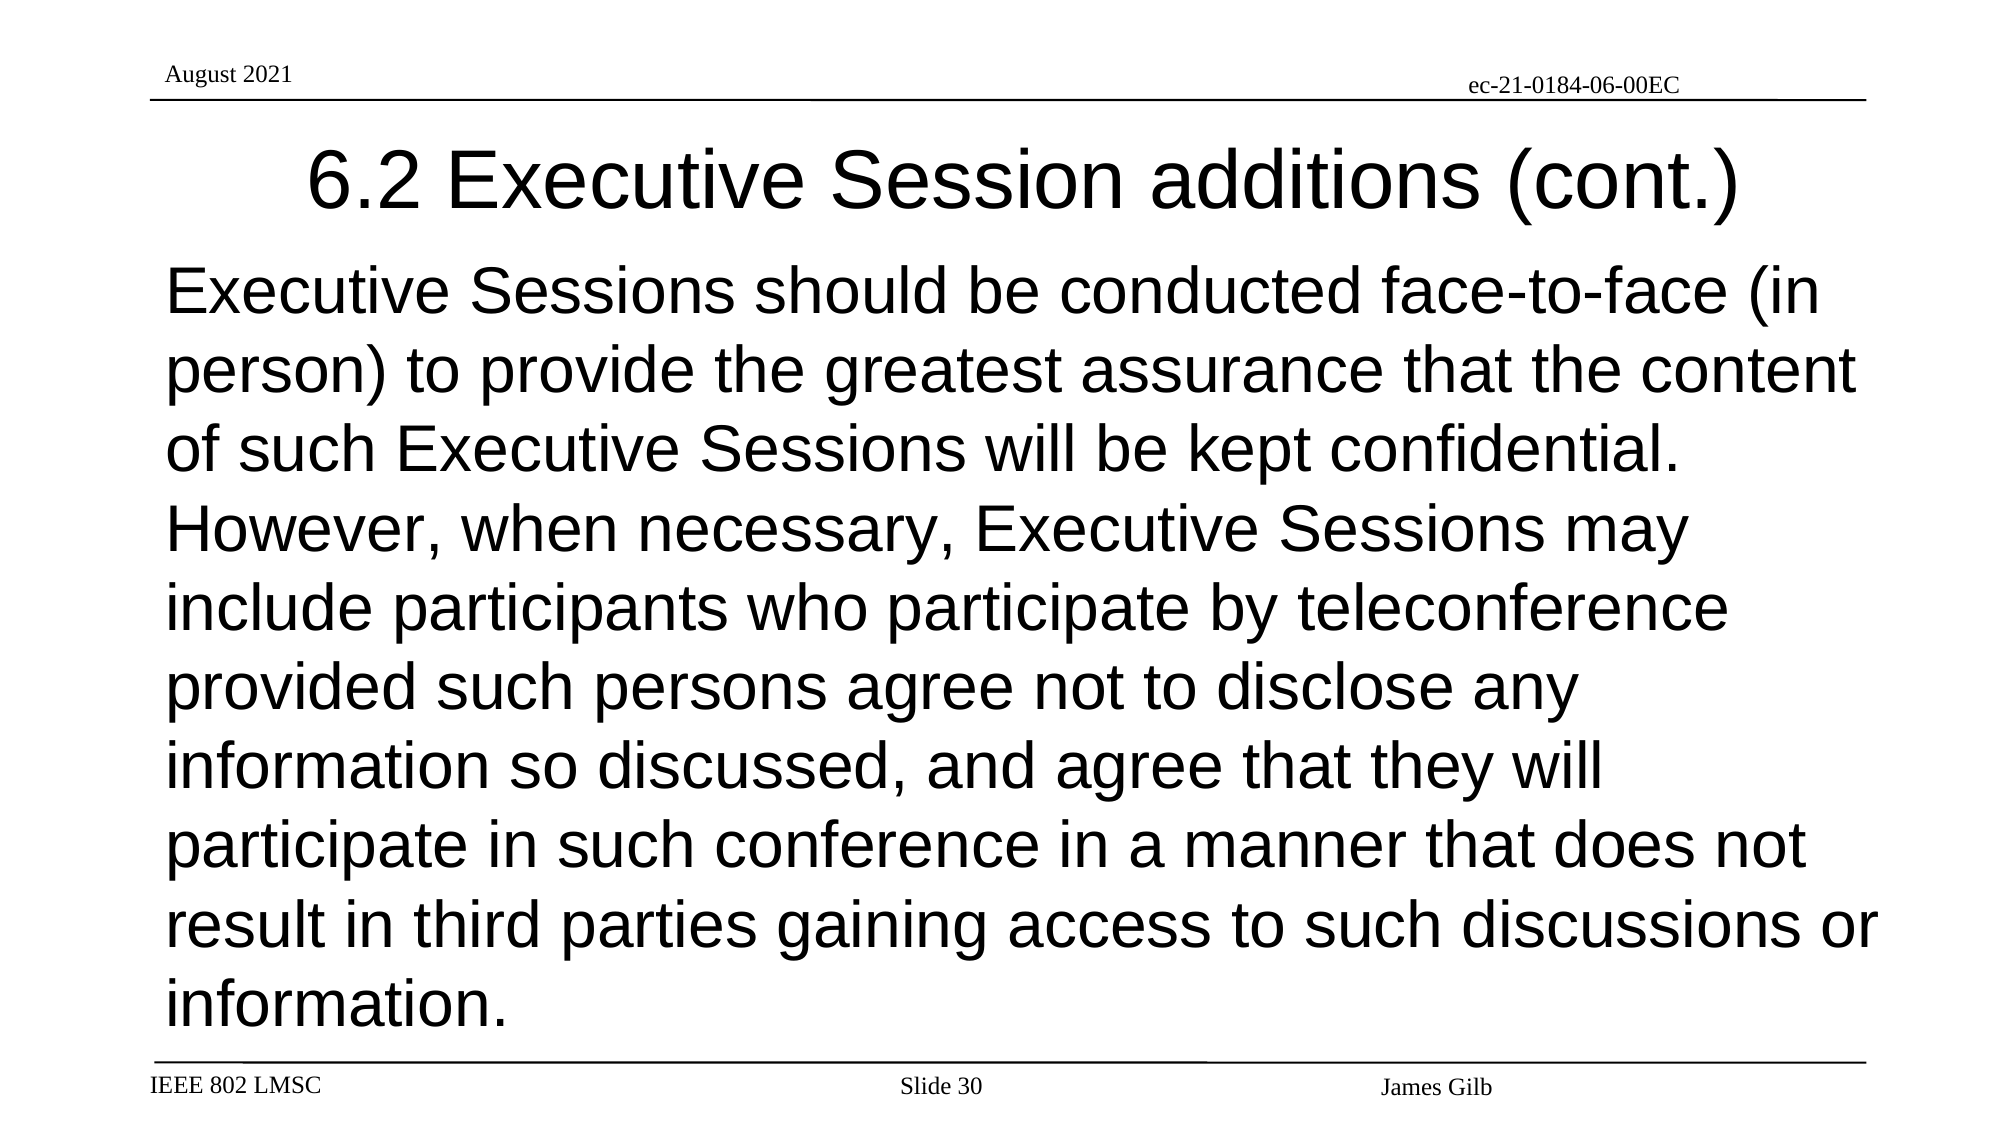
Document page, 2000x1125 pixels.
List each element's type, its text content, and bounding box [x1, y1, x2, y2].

list Executive Sessions should be conducted face-to-face (in person) to provide the greatest assurance that the content of such Executive Sessions will be kept confidential. However, when necessary, Executive Sessions may include participants who participate by teleconference provided such persons agree not to disclose any information so discussed, and agree that they will participate in such conference in a manner that does not result in third parties gaining access to such discussions or information. [149, 239, 1900, 1051]
text_box Slide [799, 1069, 1083, 1108]
title 6.2 Executive Session additions (cont.) [149, 112, 1900, 238]
